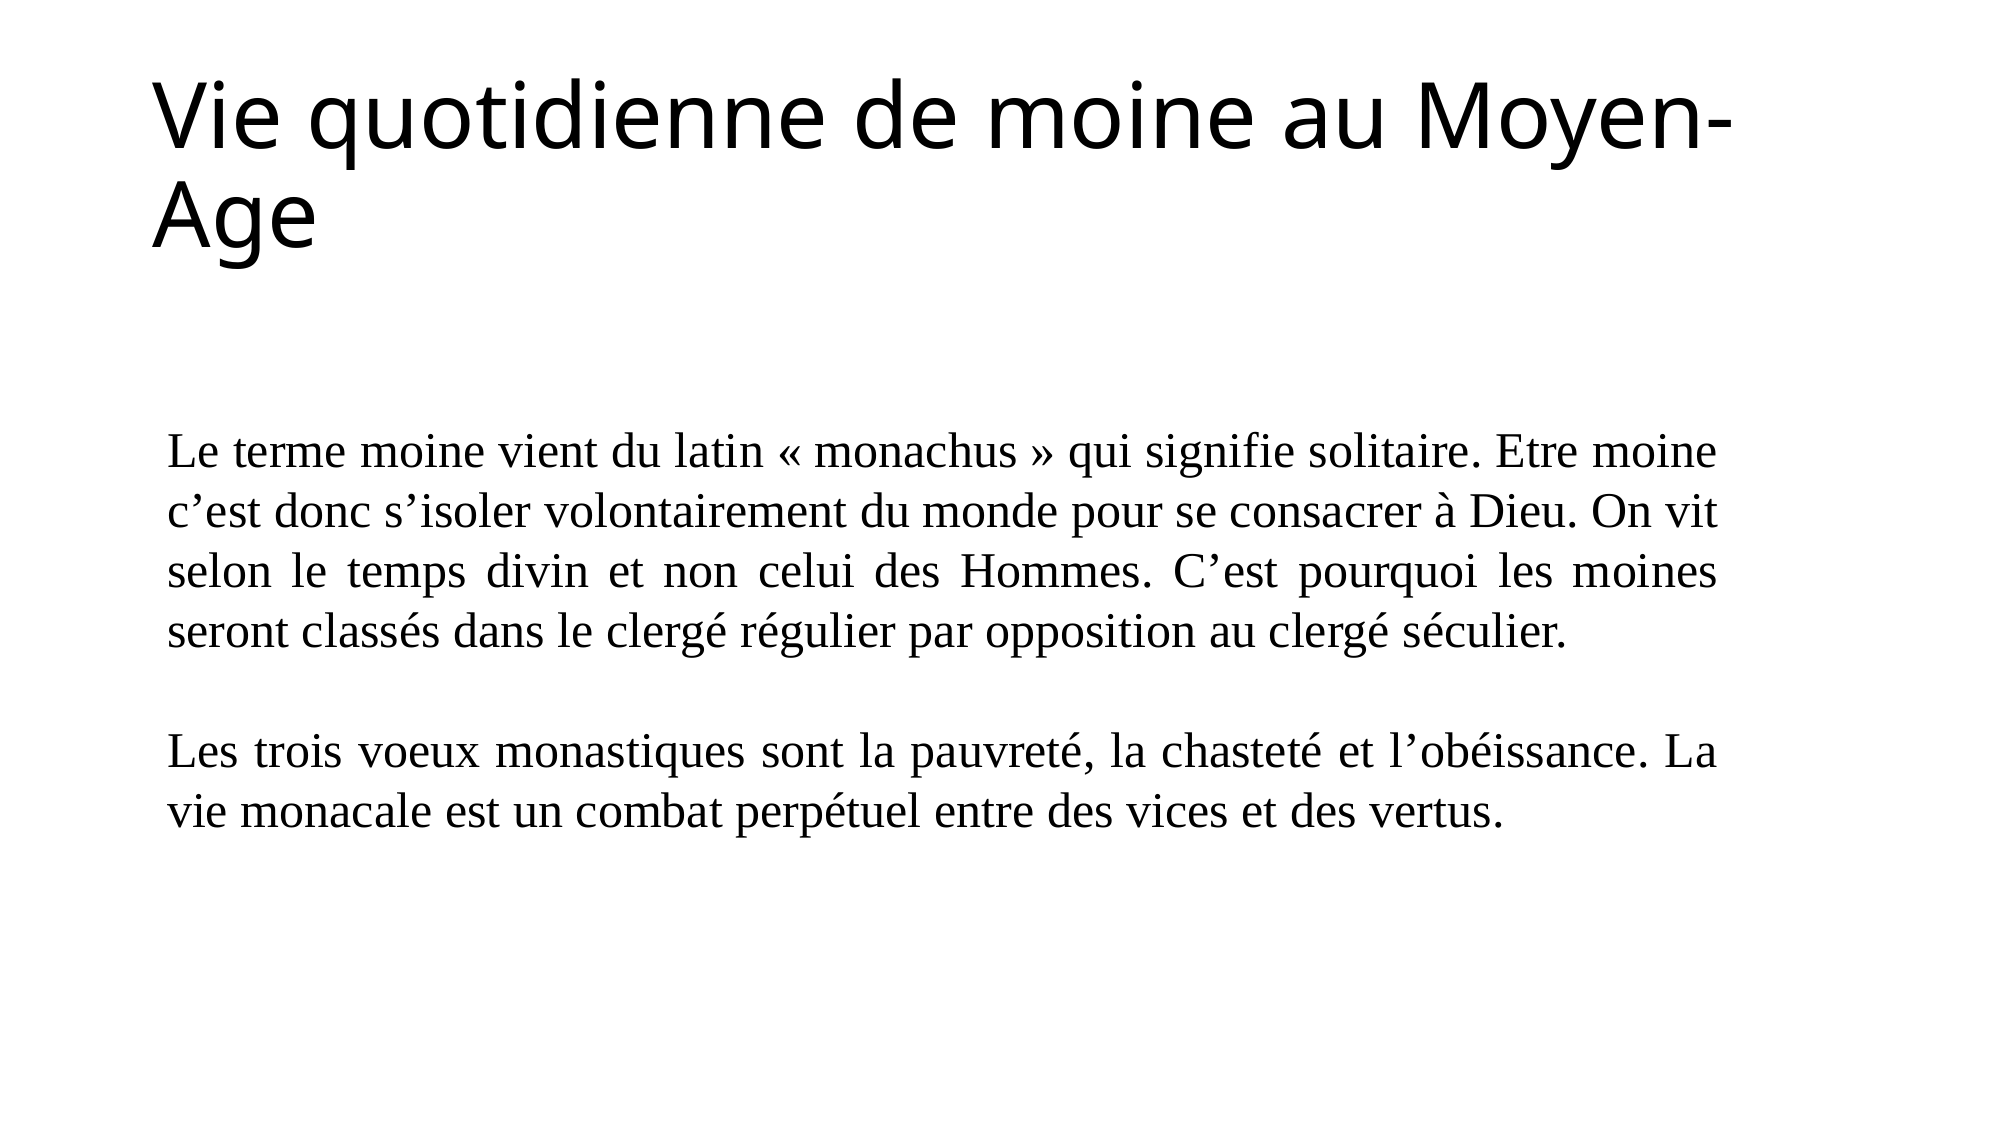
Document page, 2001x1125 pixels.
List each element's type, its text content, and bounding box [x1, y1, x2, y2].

title Vie quotidienne de moine au Moyen-Age [137, 59, 1863, 278]
text_box Le terme moine vient du latin « monachus » qui signifie solitaire. Etre moine c’est donc s’isoler volontairement du monde pour se consacrer à Dieu. On vit selon le temps divin et non celui des Hommes. C’est pourquoi les moines seront classés dans le clergé régulier par opposition au clergé séculier. Les trois voeux monastiques sont la pauvreté, la chasteté et l’obéissance. La vie monacale est un combat perpétuel entre des vices et des vertus. [152, 410, 1735, 971]
